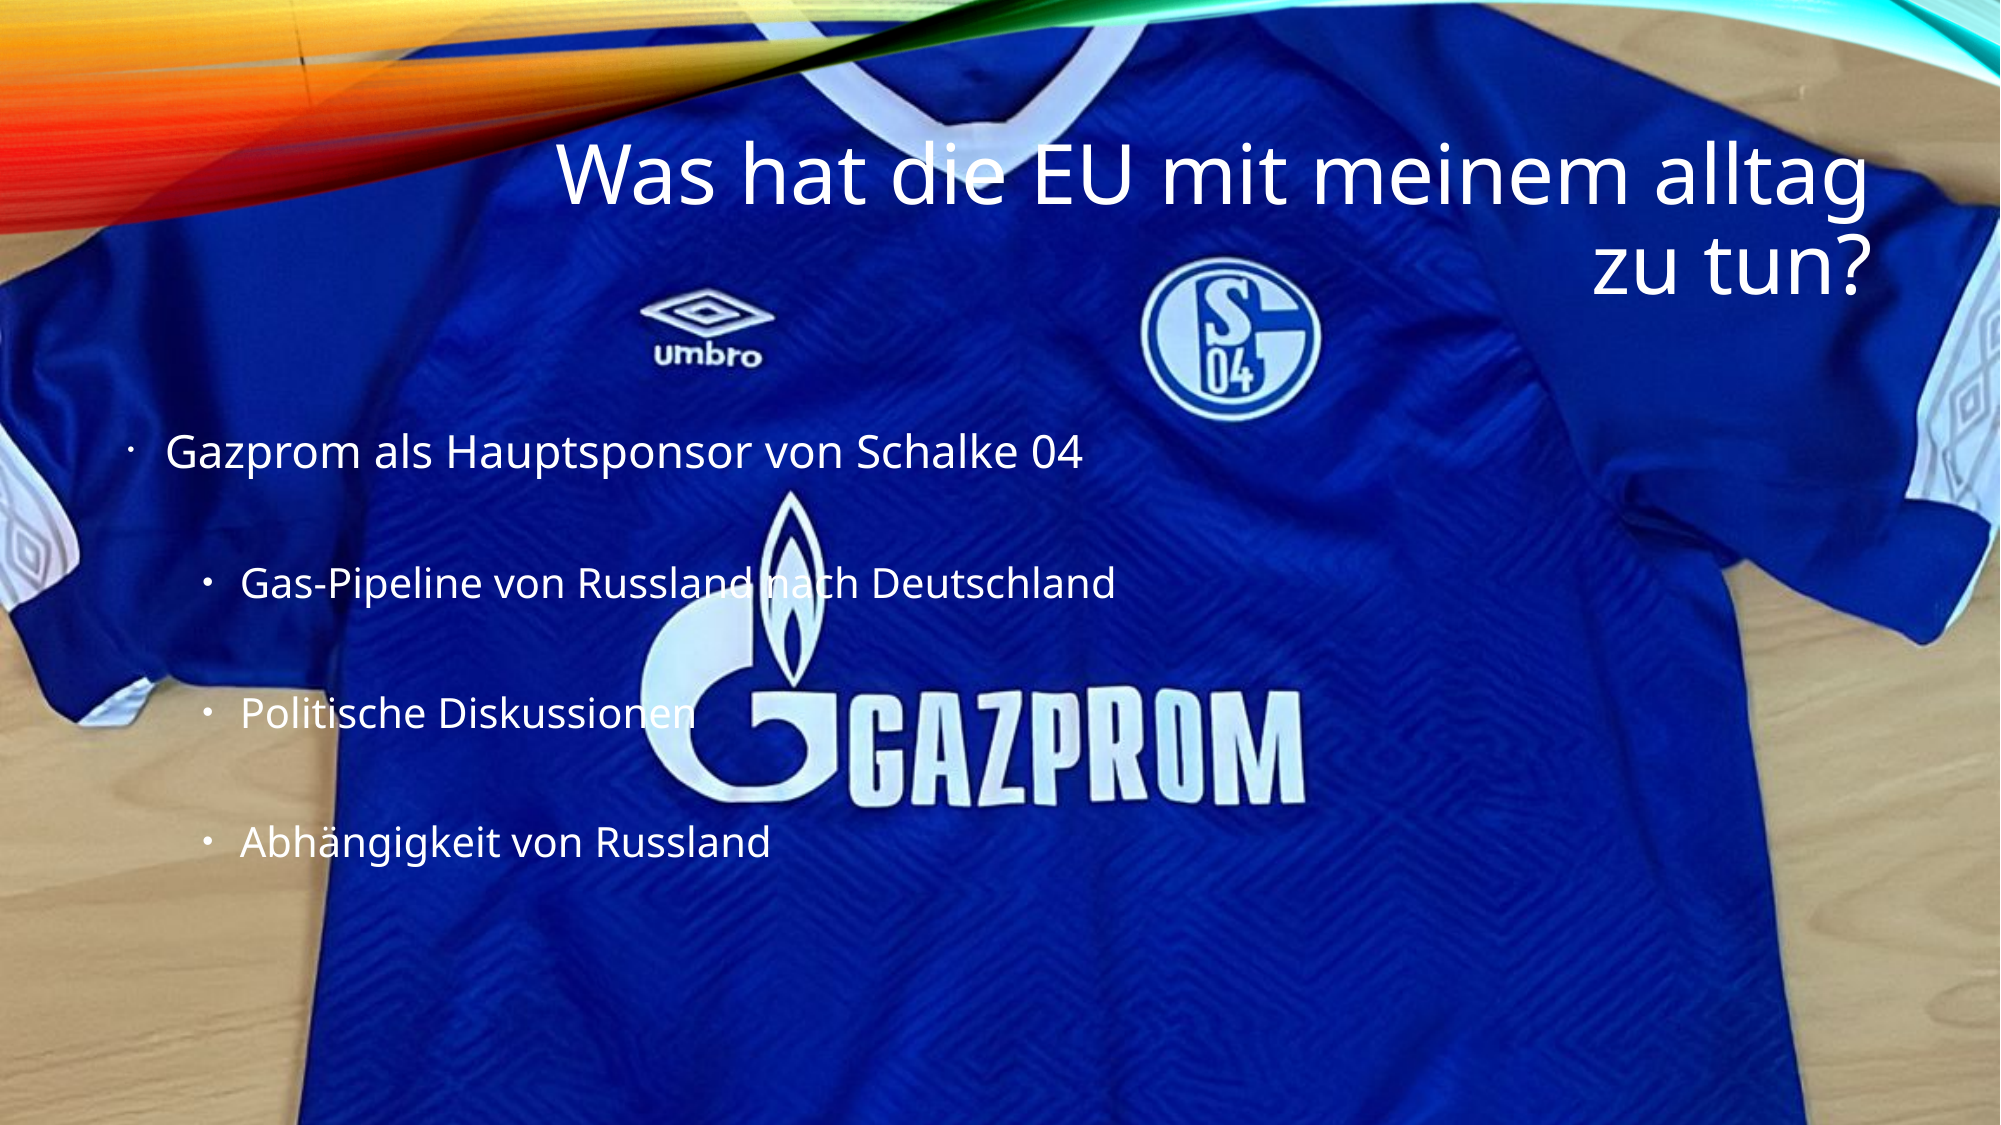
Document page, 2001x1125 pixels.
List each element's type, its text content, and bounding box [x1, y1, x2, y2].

picture [0, 0, 2000, 1125]
title Was hat die EU mit meinem alltag zu tun? [474, 125, 1888, 338]
list Gazprom als Hauptsponsor von Schalke 04 Gas-Pipeline von Russland nach Deutschland Politische Diskussionen Abhängigkeit von Russland [112, 360, 1888, 1021]
